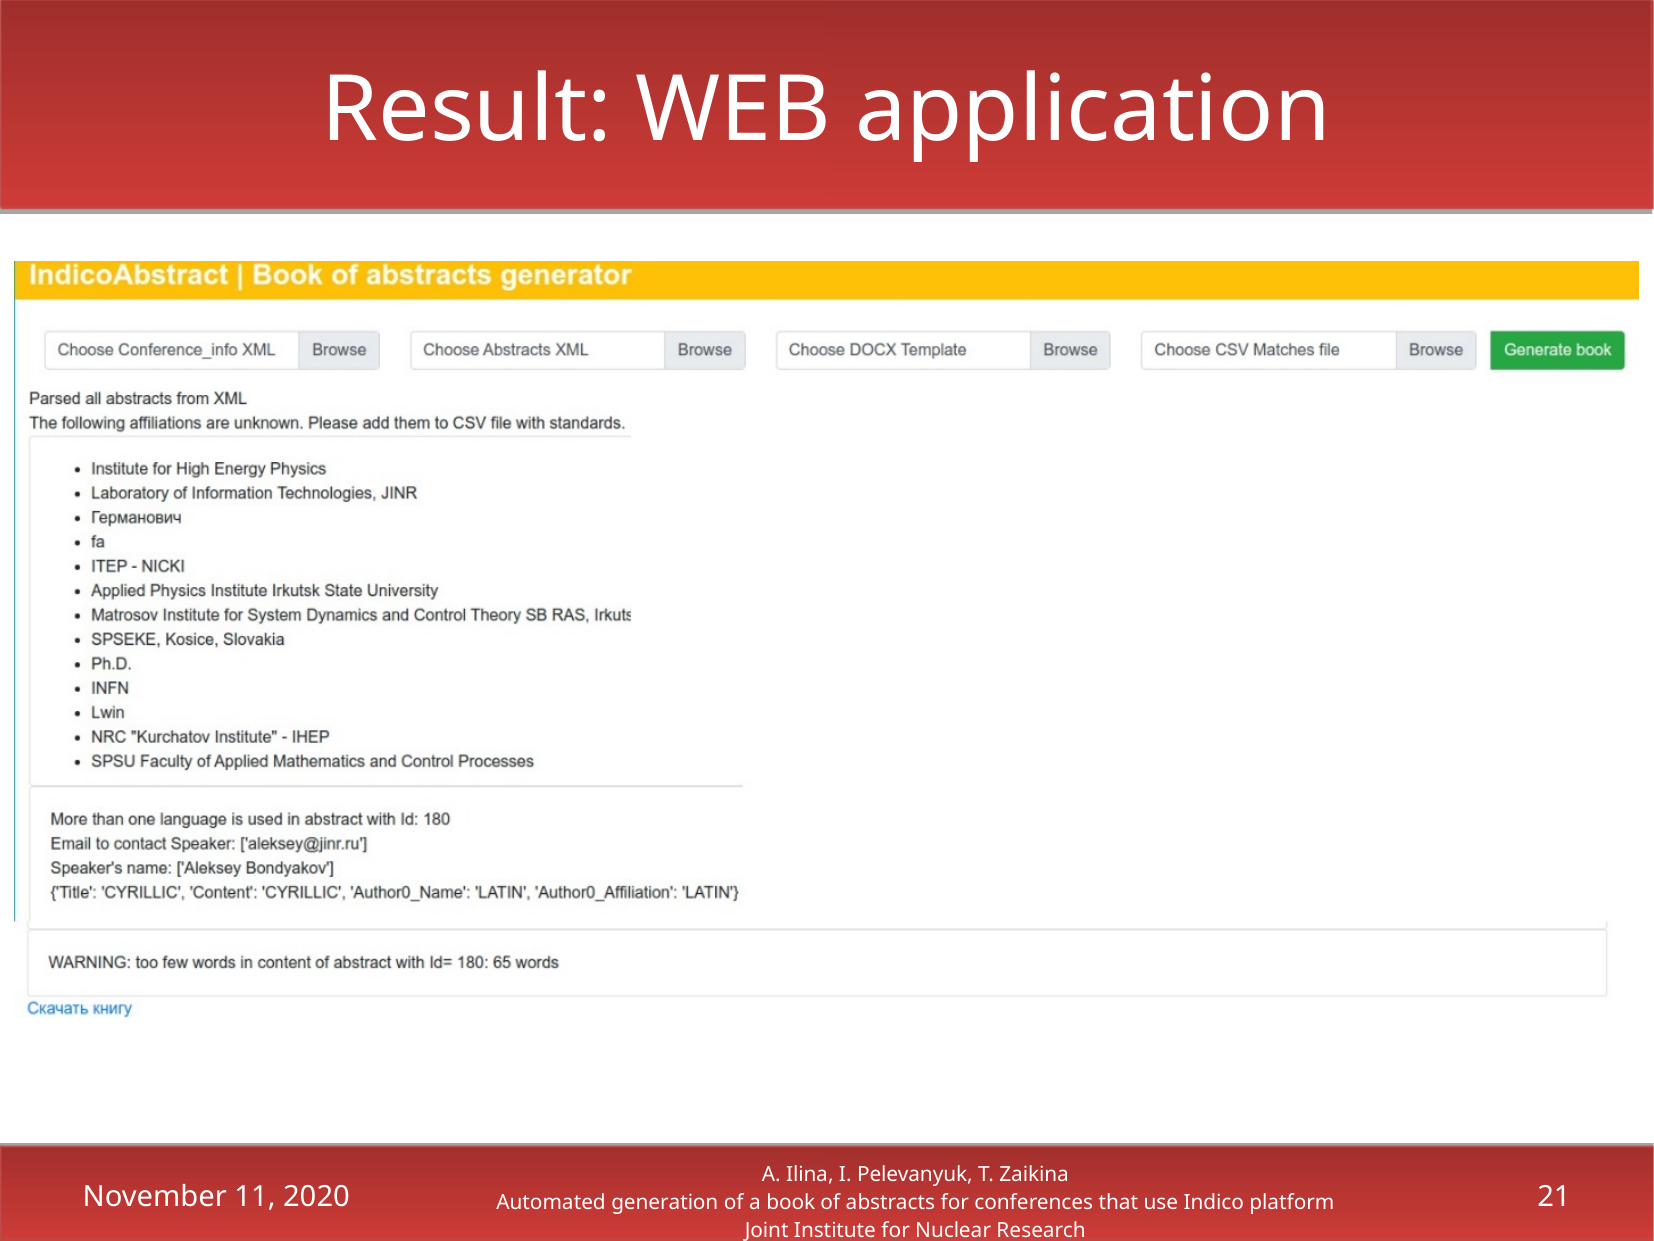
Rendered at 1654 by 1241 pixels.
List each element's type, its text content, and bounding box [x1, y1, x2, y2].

picture [14, 261, 1639, 1018]
picture [0, 0, 1654, 214]
picture [0, 1143, 1654, 1241]
title Result: WEB application [59, 31, 1595, 178]
text_box A. Ilina, I. Pelevanyuk, T. Zaikina Automated generation of a book of abstracts for conferences that use Indico platform Joint Institute for Nuclear Research [354, 1151, 1477, 1240]
